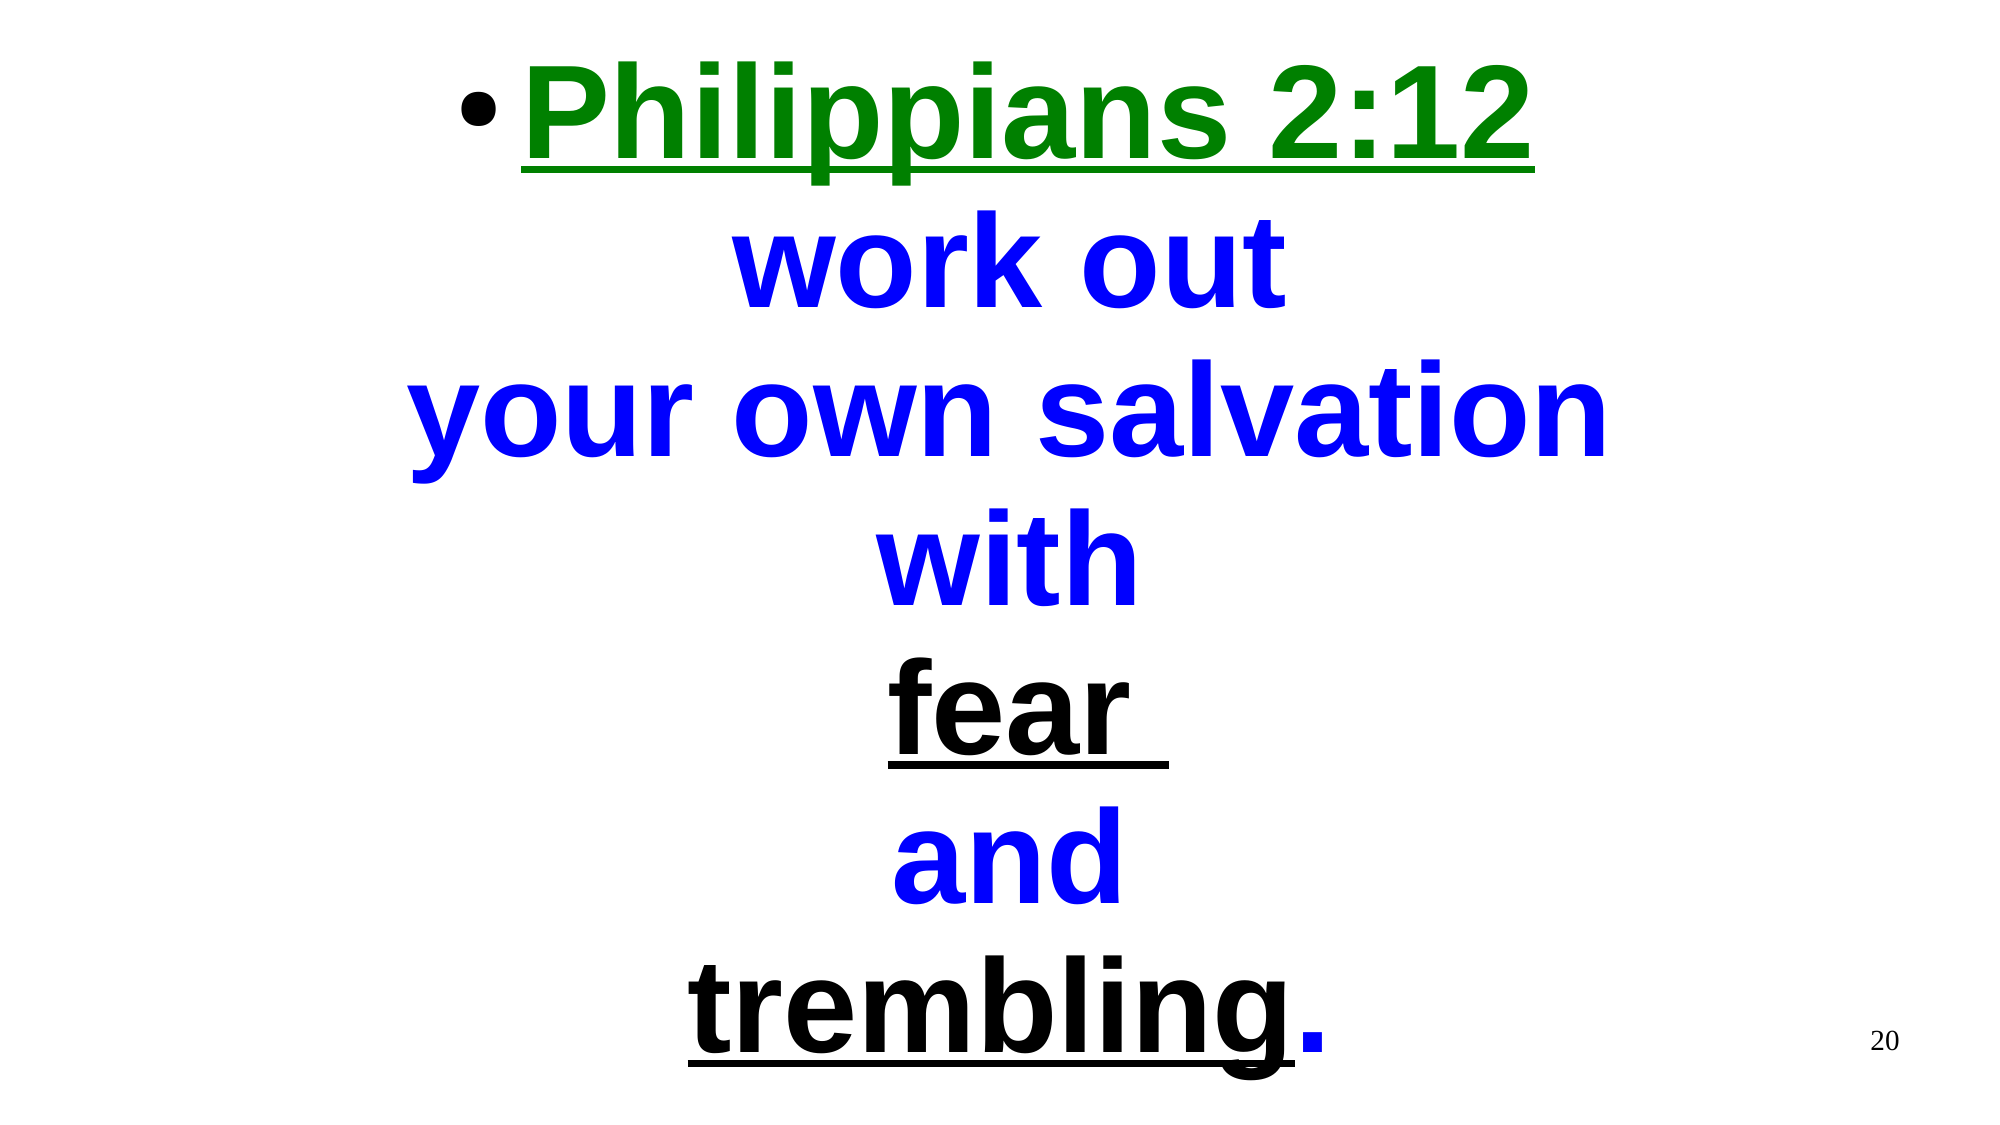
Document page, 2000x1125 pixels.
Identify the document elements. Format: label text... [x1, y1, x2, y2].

list Philippians 2:12 work out your own salvation with fear and trembling. [37, 37, 1951, 1088]
